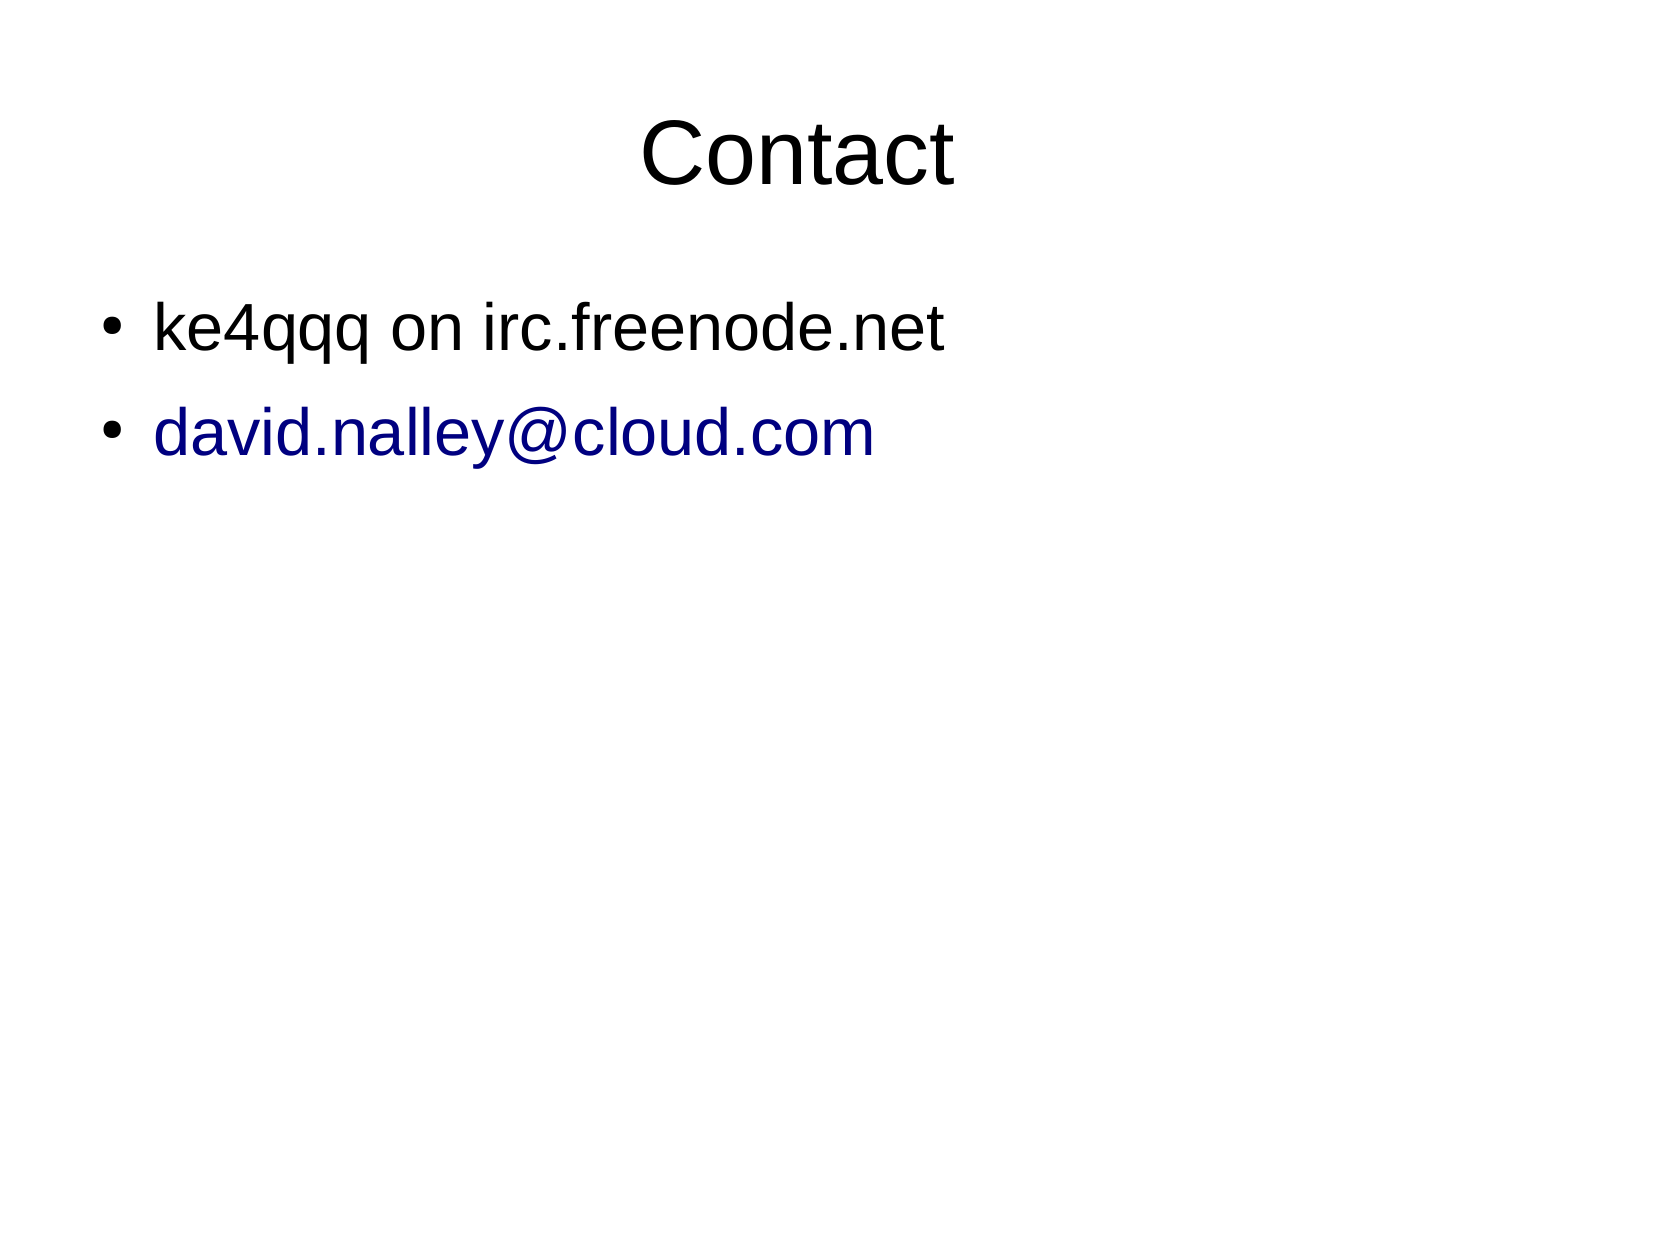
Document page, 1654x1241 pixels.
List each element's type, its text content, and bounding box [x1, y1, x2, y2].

title Contact [82, 49, 1571, 257]
list ke4qqq on irc.freenode.net david.nalley@cloud.com [82, 290, 1571, 1109]
